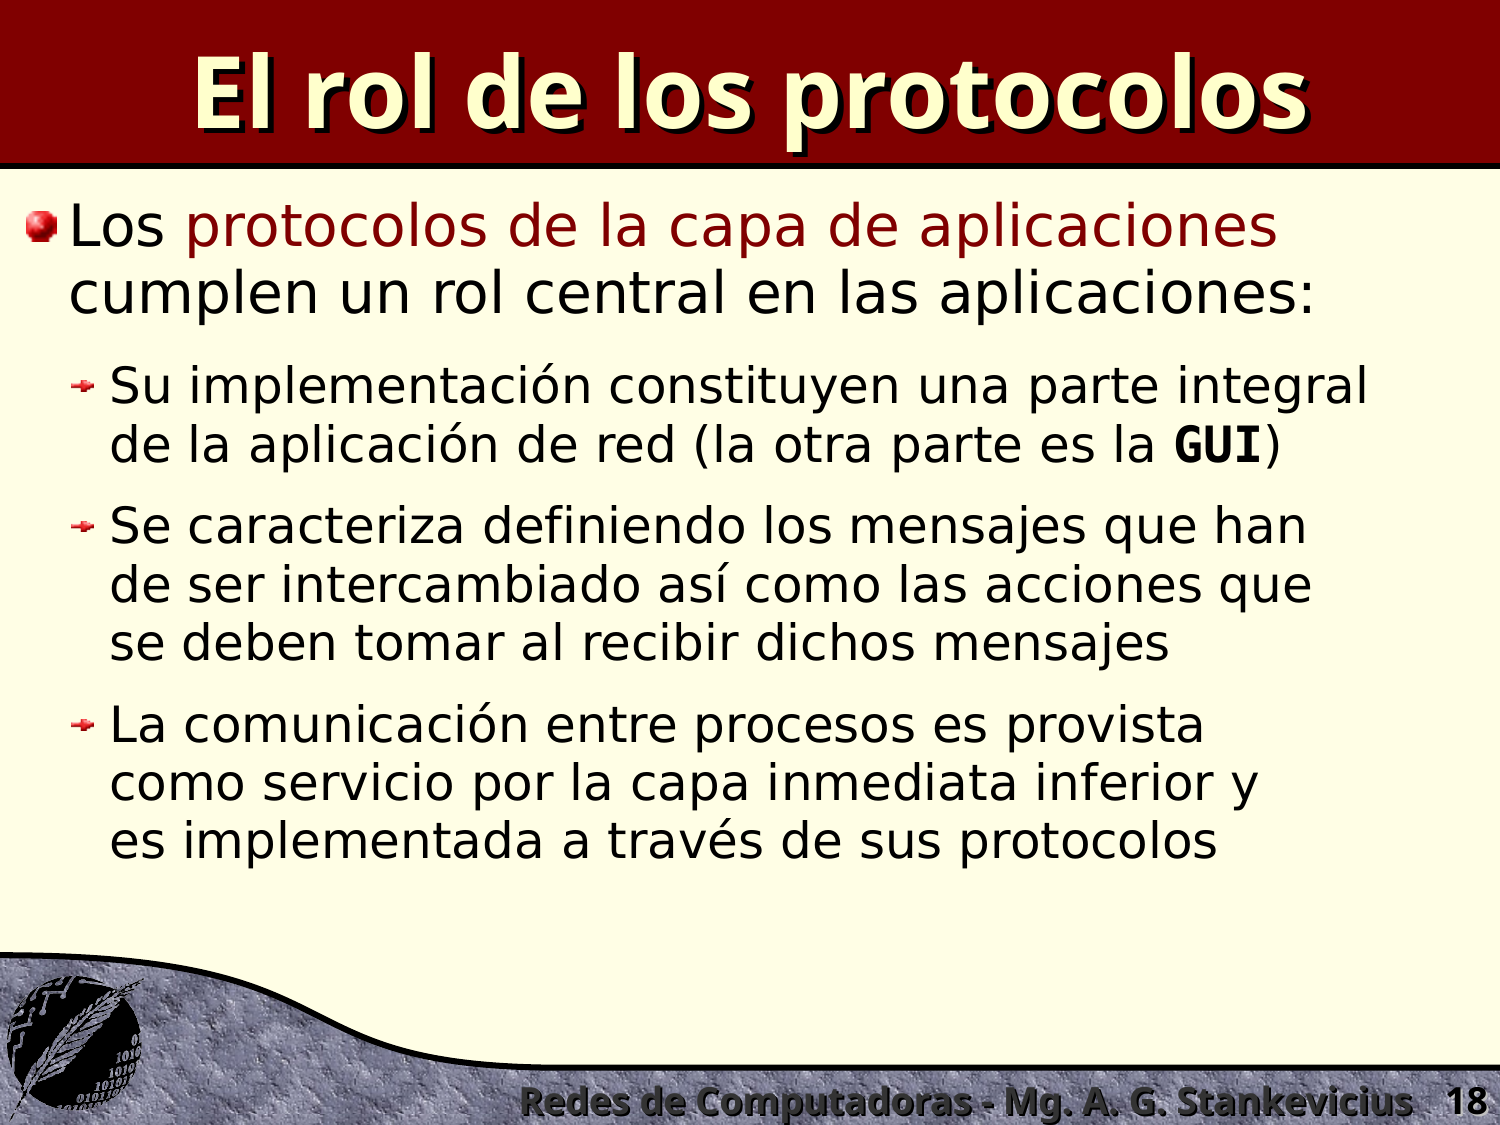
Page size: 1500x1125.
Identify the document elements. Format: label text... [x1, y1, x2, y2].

title El rol de los protocolos [15, 5, 1485, 160]
list Los protocolos de la capa de aplicaciones cumplen un rol central en las aplicaciones: Su implementación constituyen una parte integral de la aplicación de red (la otra parte es la GUI) Se caracteriza definiendo los mensajes que han de ser intercambiado así como las acciones que se deben tomar al recibir dichos mensajes La comunicación entre procesos es provista como servicio por la capa inmediata inferior y es implementada a través de sus protocolos [11, 192, 1486, 921]
picture [1047, 1100, 1054, 1110]
picture [790, 1100, 795, 1110]
picture [0, 959, 1500, 1125]
